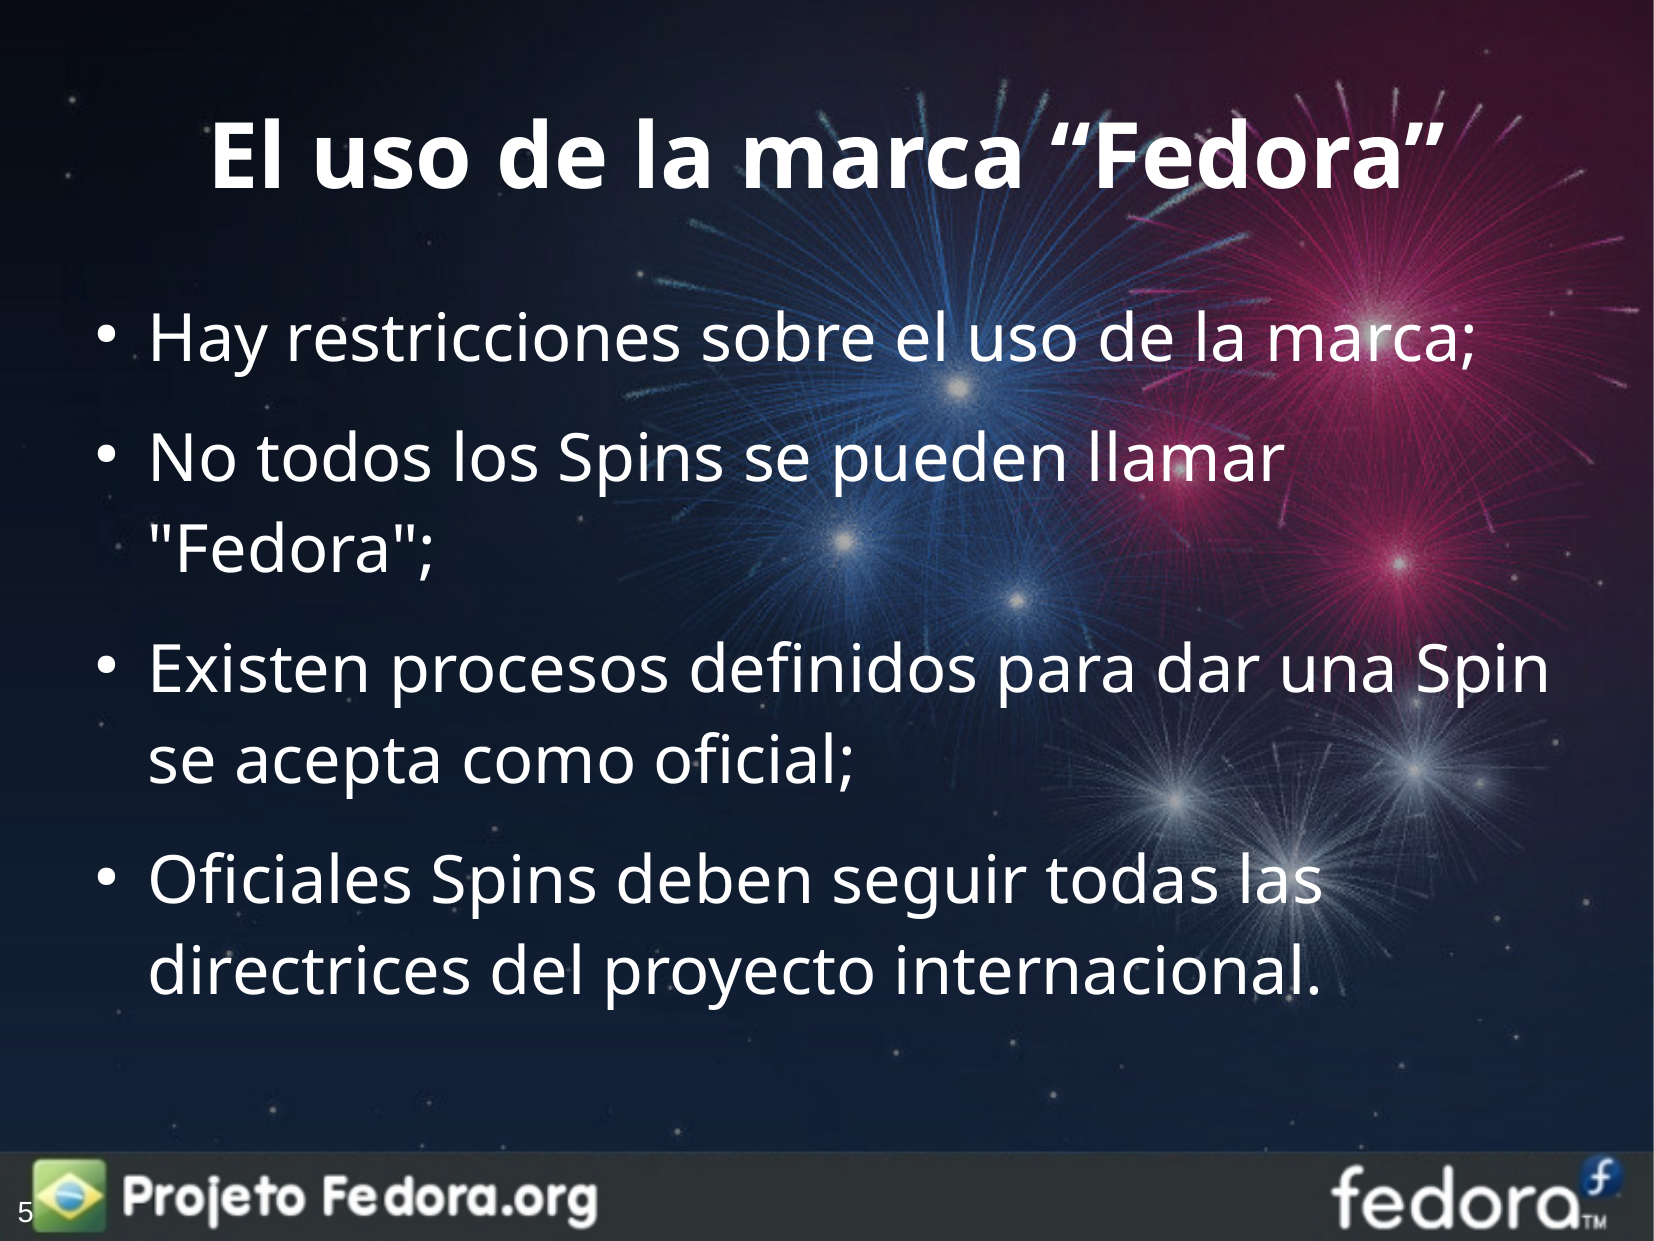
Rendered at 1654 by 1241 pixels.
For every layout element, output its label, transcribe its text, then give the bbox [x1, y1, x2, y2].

list Hay restricciones sobre el uso de la marca; No todos los Spins se pueden llamar "Fedora"; Existen procesos definidos para dar una Spin se acepta como oficial; Oficiales Spins deben seguir todas las directrices del proyecto internacional. [76, 290, 1565, 1123]
title El uso de la marca “Fedora” [82, 49, 1571, 257]
picture [0, 0, 1654, 1241]
